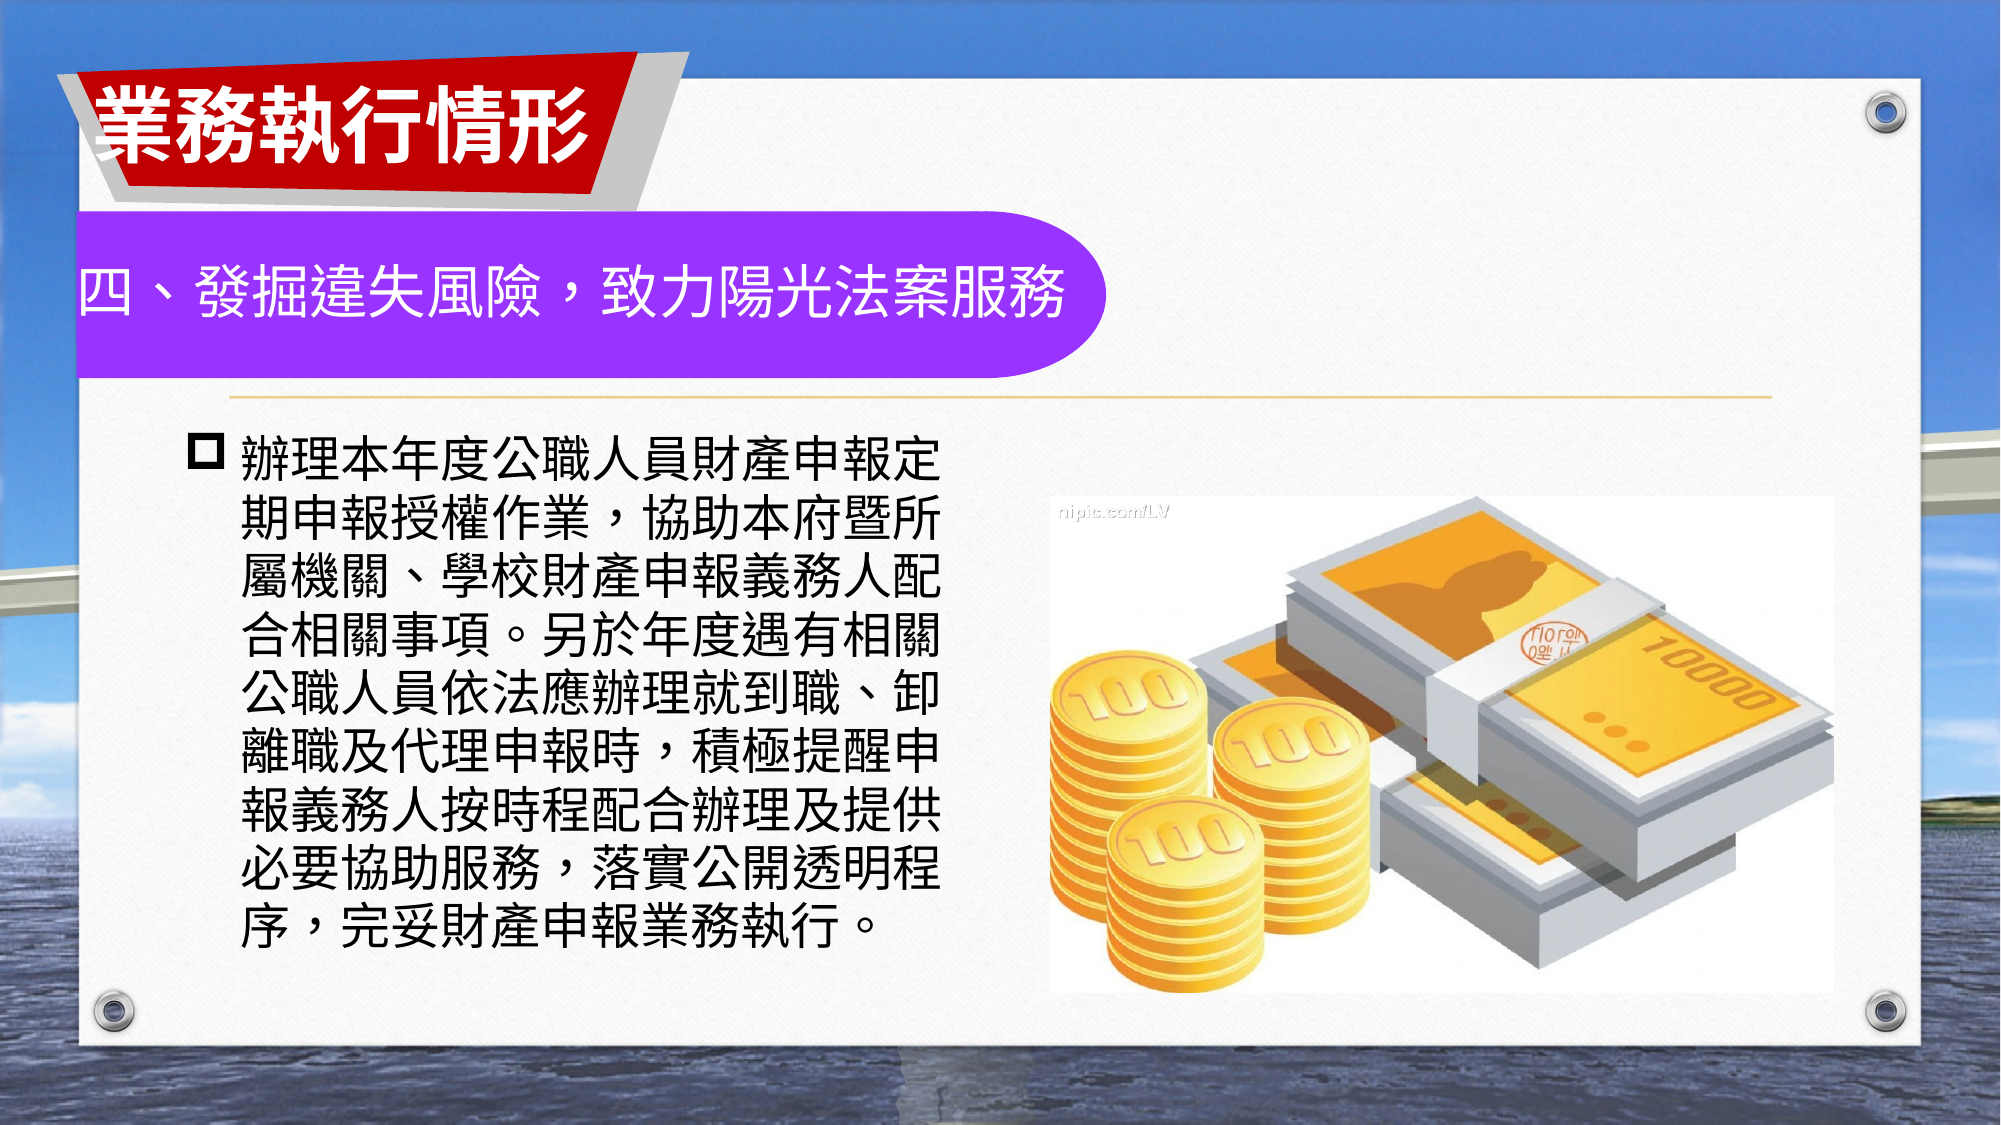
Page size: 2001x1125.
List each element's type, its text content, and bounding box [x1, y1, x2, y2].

text_box 四、發掘違失風險，致力陽光法案服務 [76, 236, 1067, 345]
text_box 辦理本年度公職人員財產申報定期申報授權作業，協助本府暨所屬機關、學校財產申報義務人配合相關事項。另於年度遇有相關公職人員依法應辦理就到職、卸離職及代理申報時，積極提醒申報義務人按時程配合辦理及提供必要協助服務，落實公開透明程序，完妥財產申報業務執行。 [169, 422, 957, 963]
text_box 業務執行情形 [99, 122, 128, 130]
text_box 業務執行情形 [122, 107, 144, 114]
picture [0, 0, 2001, 1125]
text_box [56, 51, 1107, 379]
text_box 業務執行情形 [76, 51, 638, 194]
